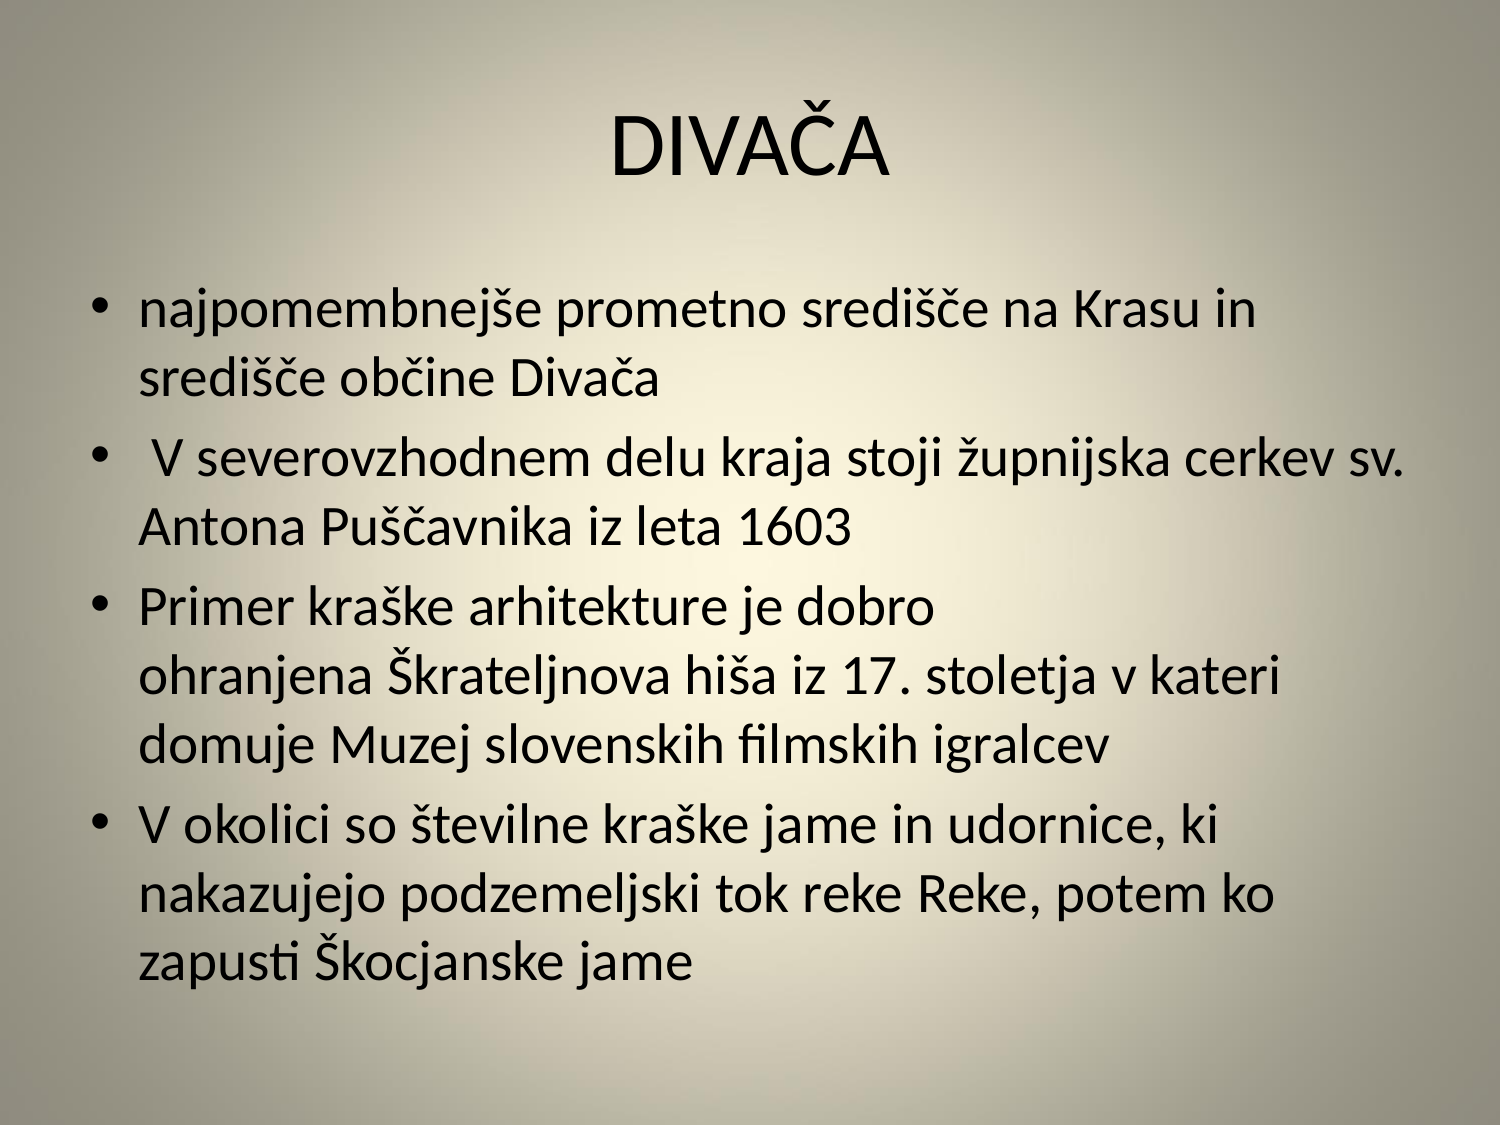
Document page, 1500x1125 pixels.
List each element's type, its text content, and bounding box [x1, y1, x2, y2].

list najpomembnejše prometno središče na Krasu in središče občine Divača V severovzhodnem delu kraja stoji župnijska cerkev sv. Antona Puščavnika iz leta 1603 Primer kraške arhitekture je dobro ohranjena Škrateljnova hiša iz 17. stoletja v kateri domuje Muzej slovenskih filmskih igralcev V okolici so številne kraške jame in udornice, ki nakazujejo podzemeljski tok reke Reke, potem ko zapusti Škocjanske jame [75, 262, 1425, 1005]
picture [0, 0, 1500, 1125]
title DIVAČA [75, 45, 1425, 233]
